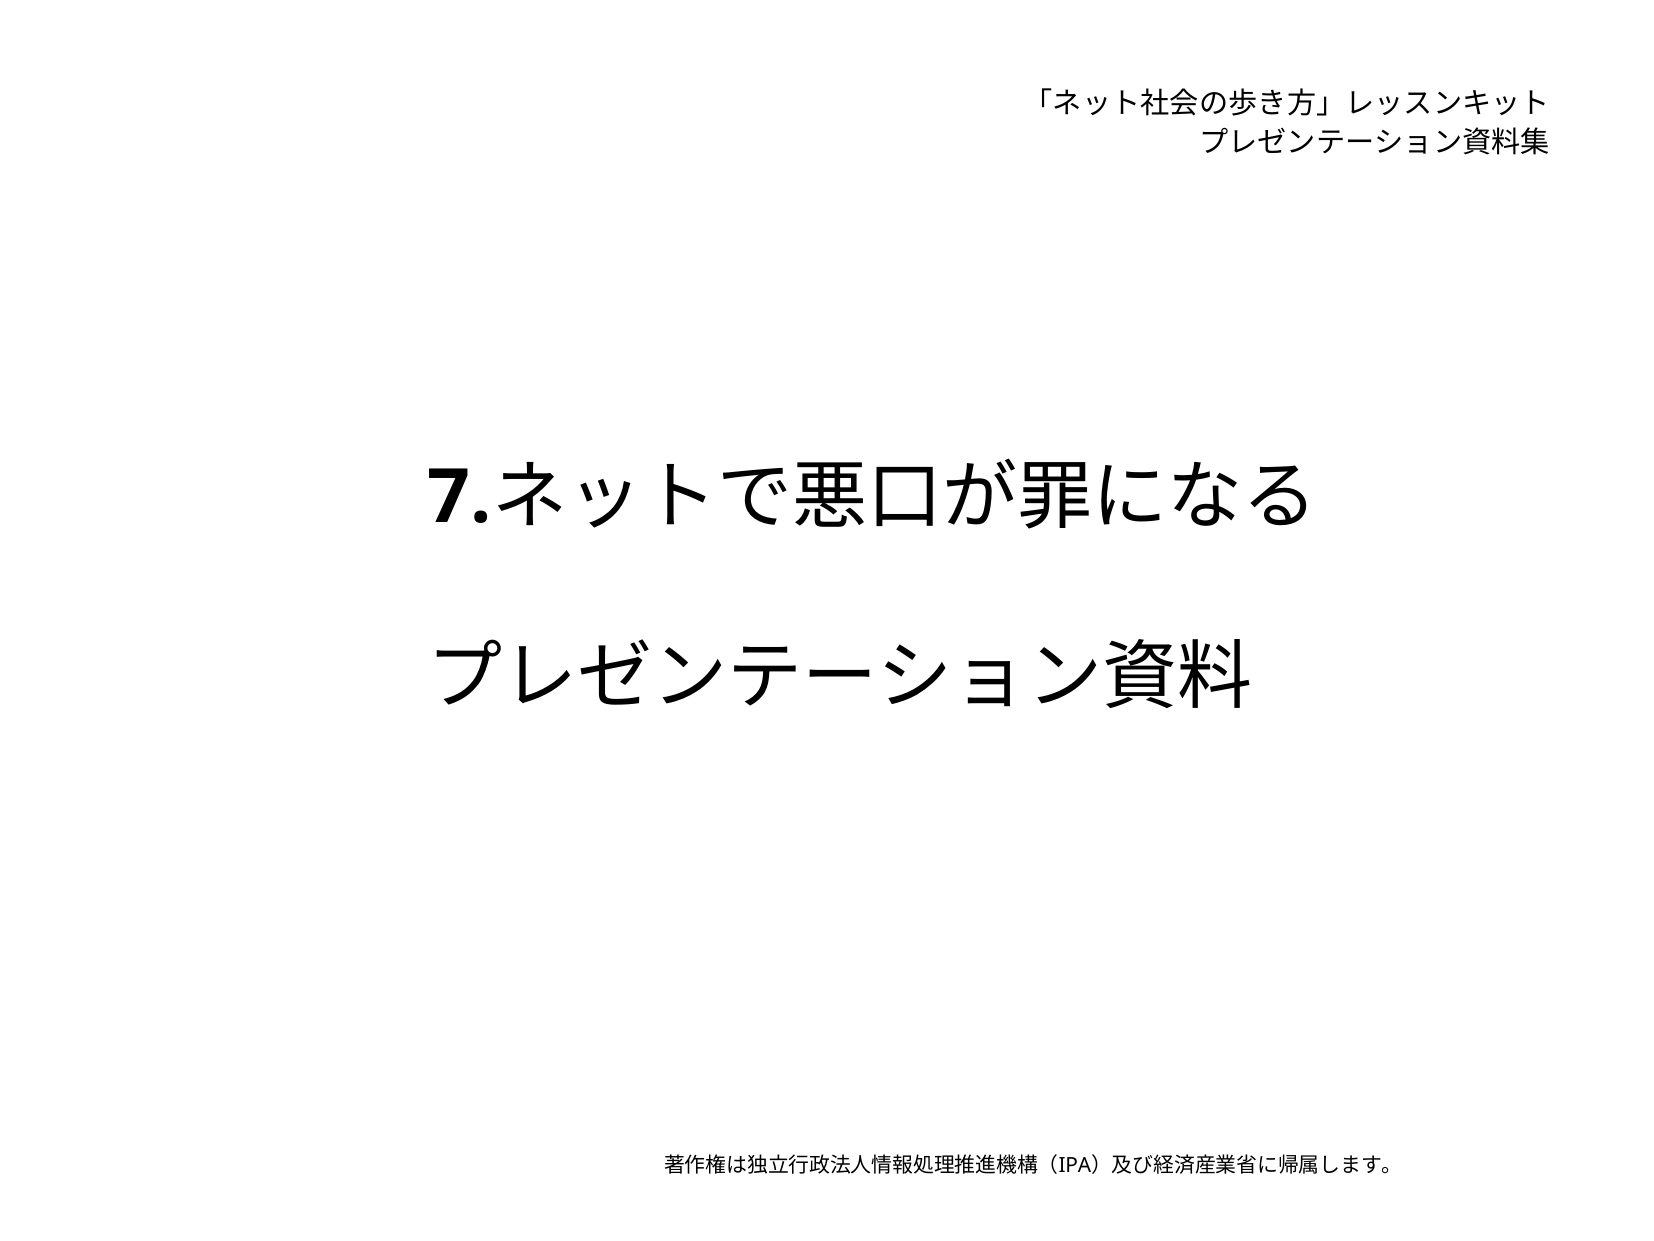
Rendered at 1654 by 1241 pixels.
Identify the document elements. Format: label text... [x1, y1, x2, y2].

text_box 著作権は独立行政法人情報処理推進機構（IPA）及び経済産業省に帰属します。 [649, 1145, 1536, 1186]
text_box 「ネット社会の歩き方」レッスンキット プレゼンテーション資料集 [1003, 74, 1566, 169]
text_box 7.ネットで悪口が罪になる プレゼンテーション資料 [413, 442, 1359, 729]
